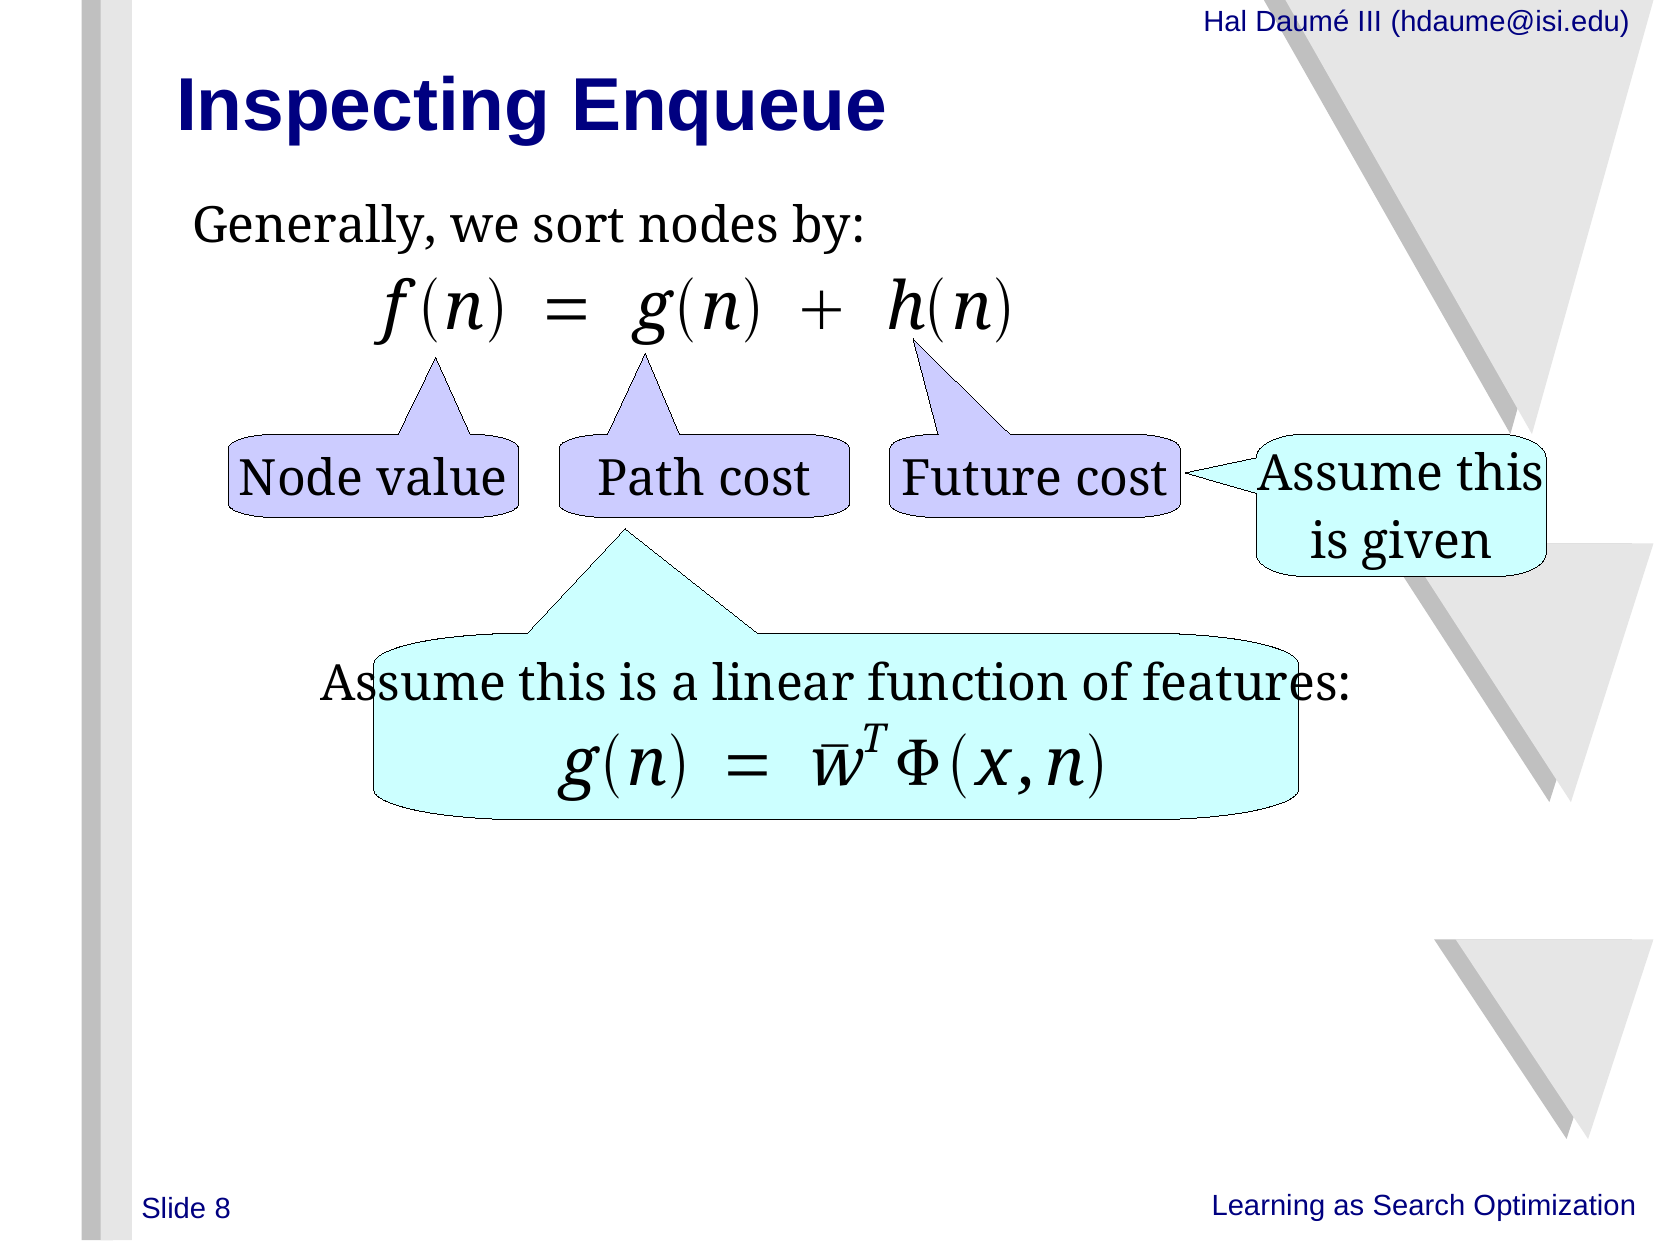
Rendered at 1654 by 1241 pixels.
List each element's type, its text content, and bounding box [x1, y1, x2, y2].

text_box Future cost [889, 338, 1181, 518]
chart [547, 715, 1114, 807]
text_box Assume this is a linear function of features: [373, 528, 1299, 820]
list Generally, we sort nodes by: [180, 188, 1512, 1127]
text_box Assume this is given [1185, 434, 1547, 577]
title Inspecting Enqueue [176, 44, 1509, 166]
chart [363, 266, 1021, 350]
text_box Node value [228, 357, 519, 518]
text_box Path cost [559, 353, 850, 518]
